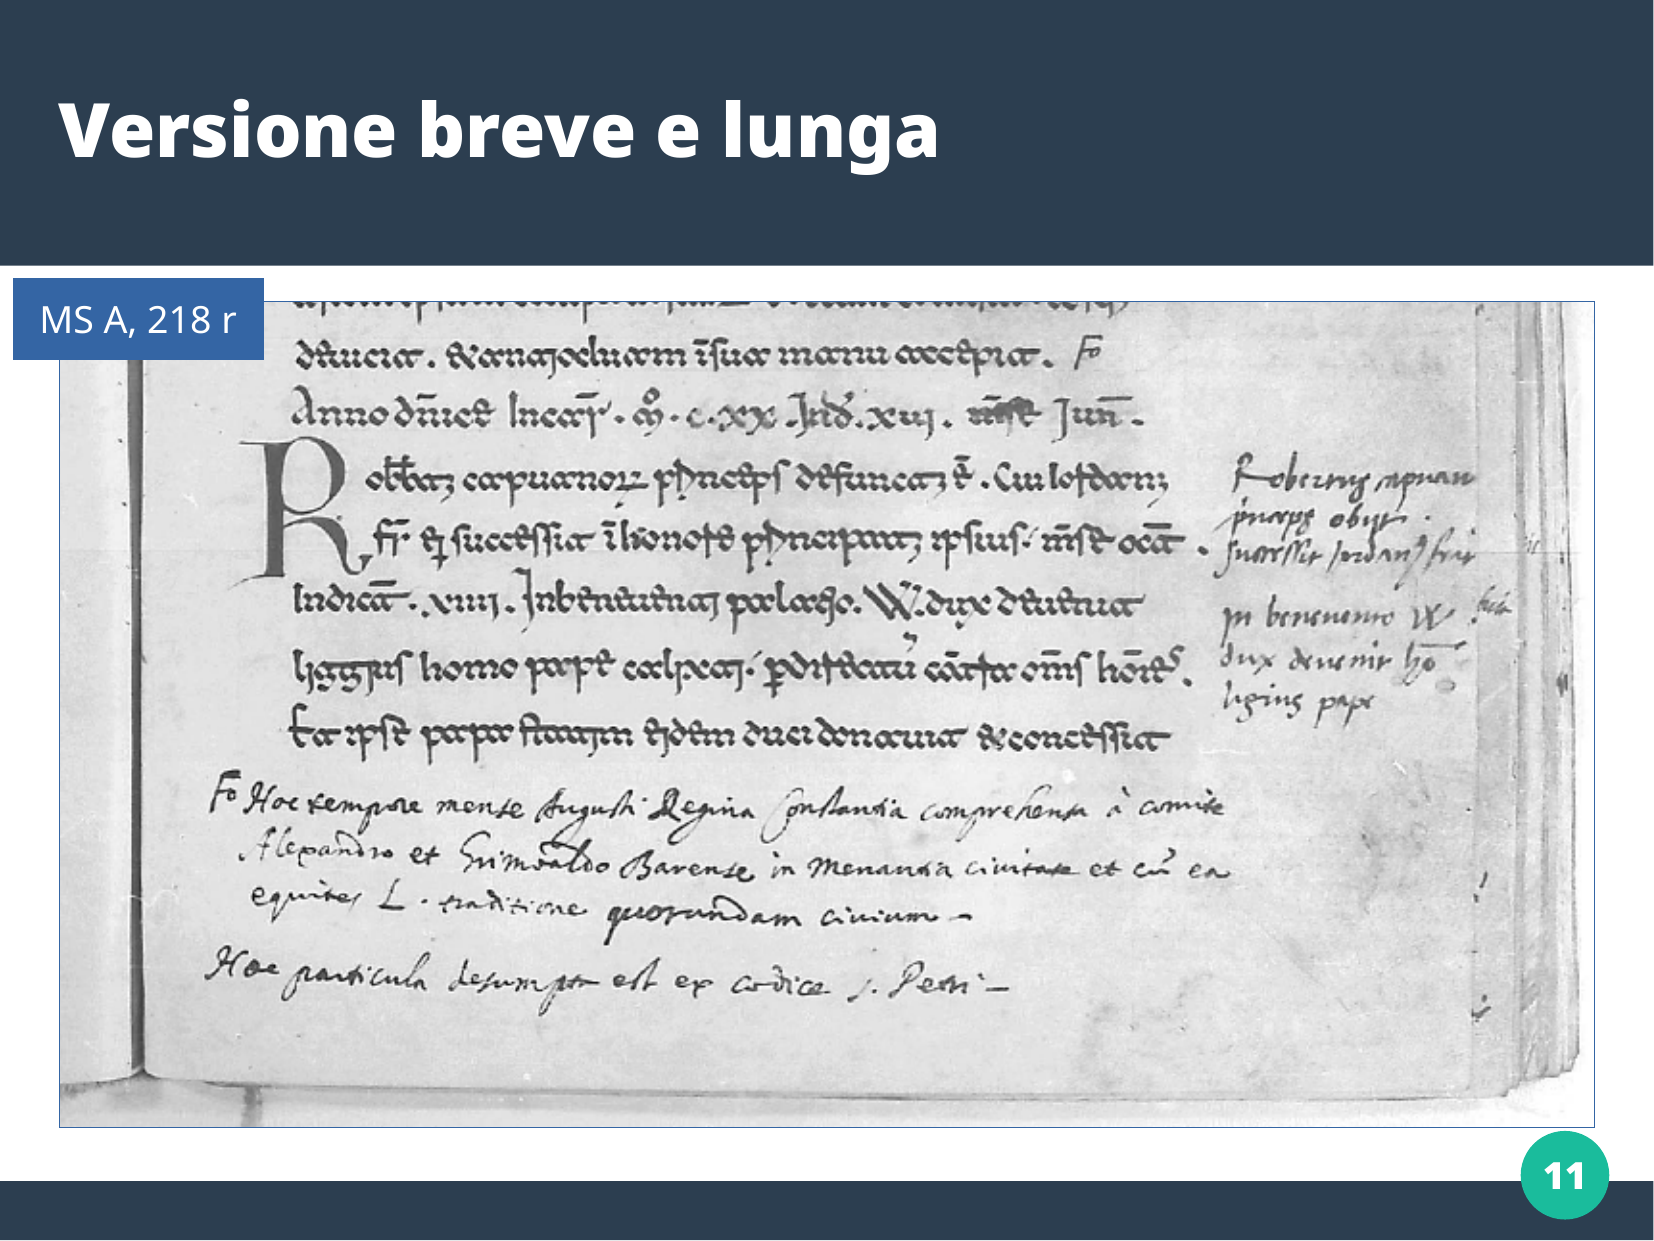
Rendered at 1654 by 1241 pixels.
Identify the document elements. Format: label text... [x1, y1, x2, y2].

text_box MS A, 218 r [13, 278, 264, 360]
title Versione breve e lunga [59, 49, 1595, 207]
picture [59, 301, 1595, 1128]
